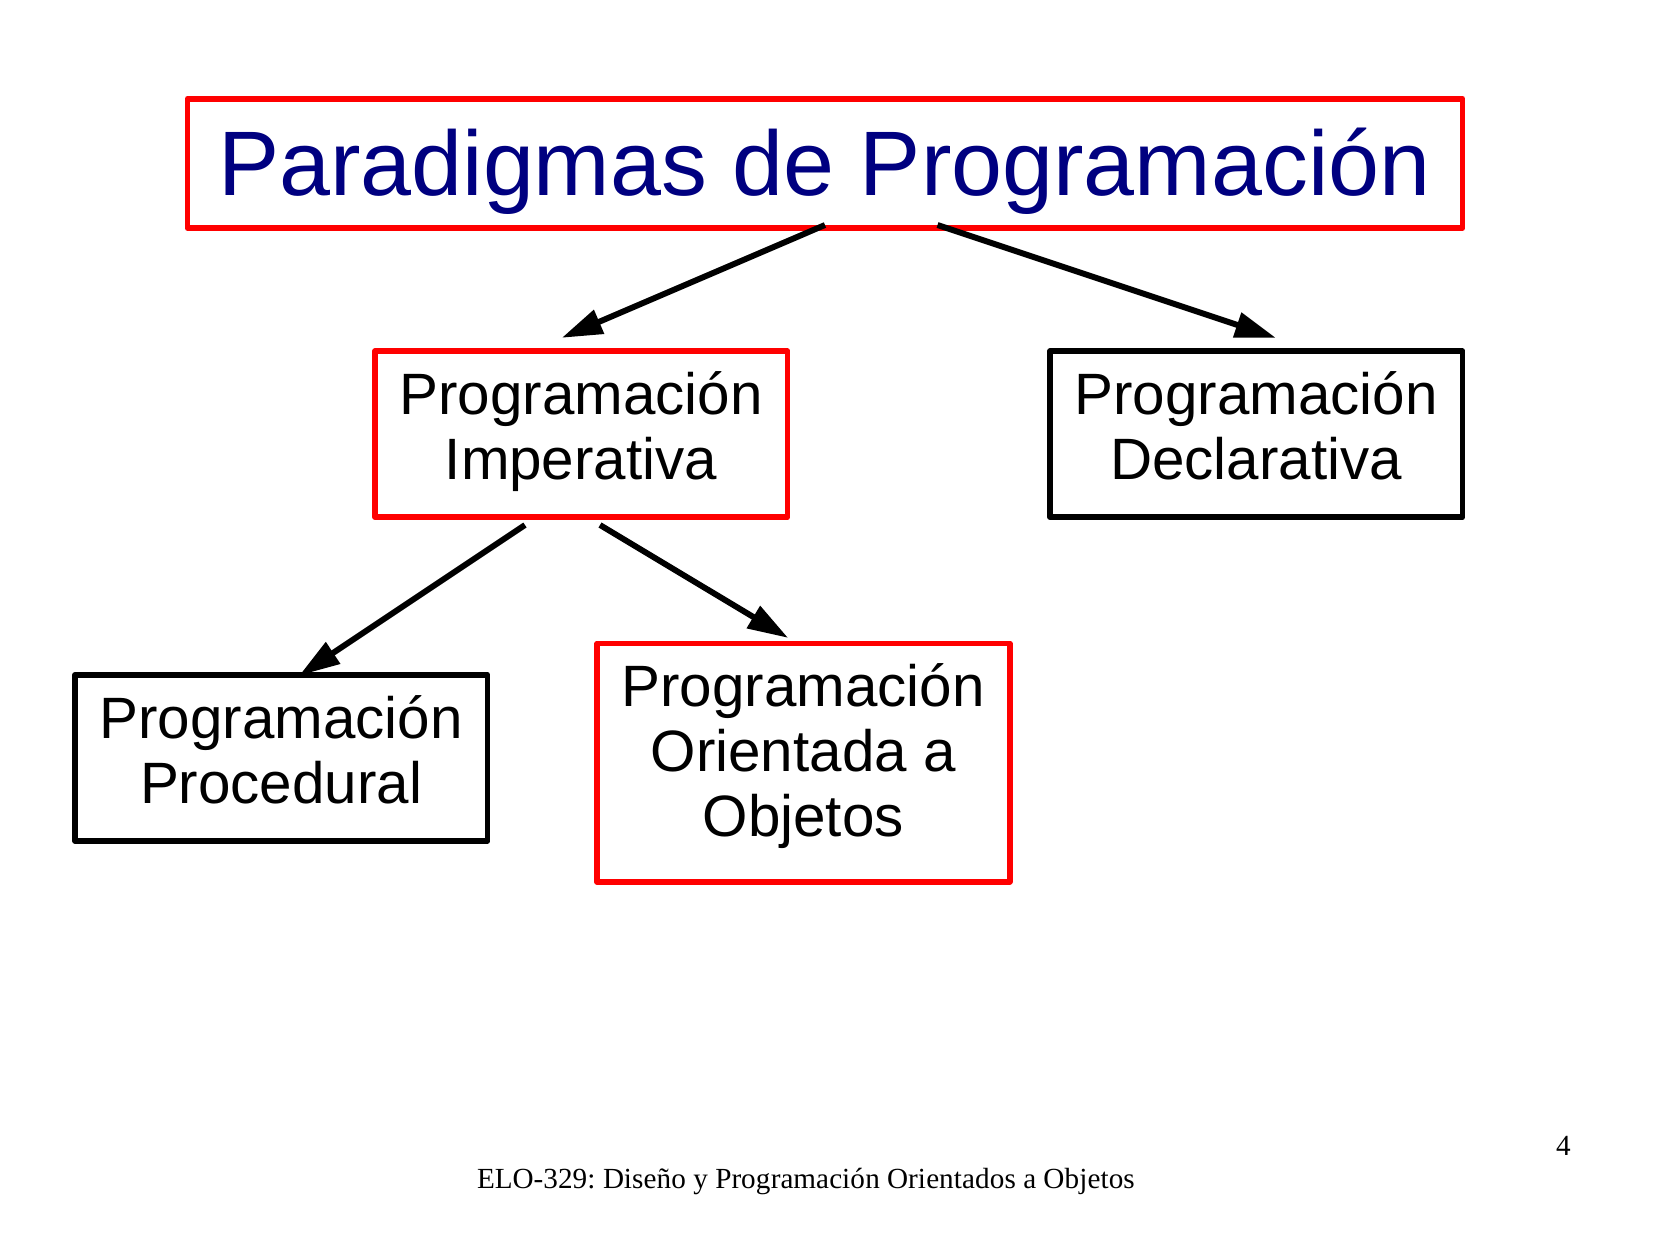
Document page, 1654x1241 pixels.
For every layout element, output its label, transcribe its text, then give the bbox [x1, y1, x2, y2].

text_box Programación Procedural [75, 675, 488, 841]
title Paradigmas de Programación [187, 98, 1463, 228]
text_box Programación Orientada a Objetos [597, 643, 1010, 882]
text_box Programación Imperativa [375, 351, 788, 518]
text_box Programación Declarativa [1050, 351, 1463, 518]
